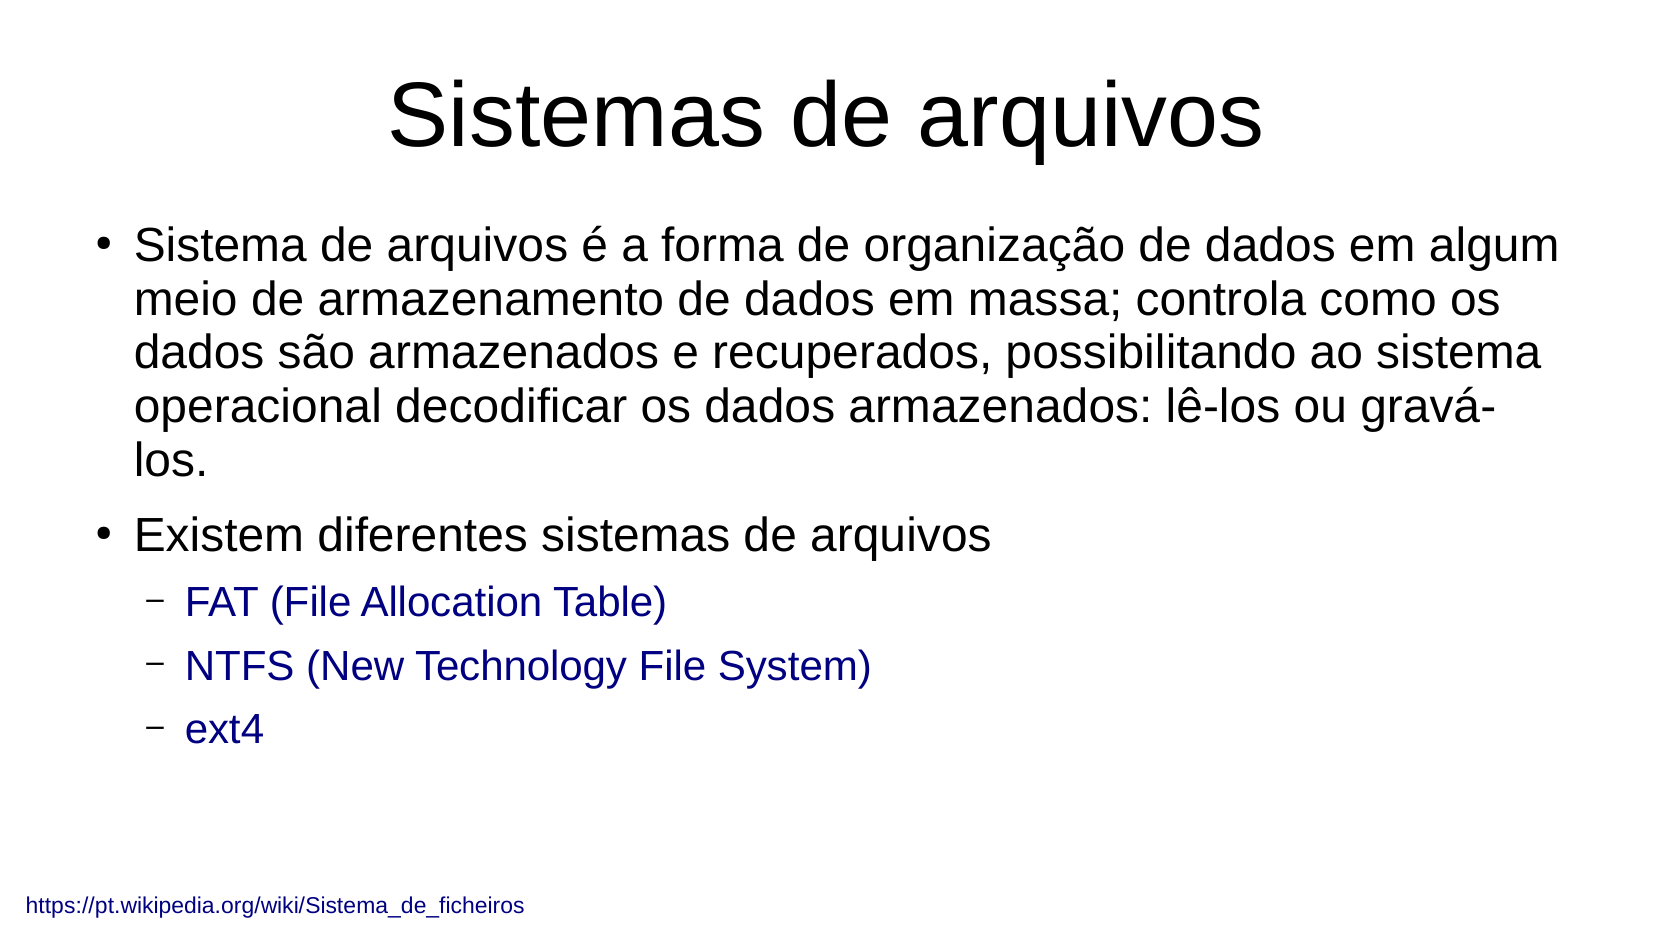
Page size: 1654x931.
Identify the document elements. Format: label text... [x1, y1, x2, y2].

list Sistema de arquivos é a forma de organização de dados em algum meio de armazenamento de dados em massa; controla como os dados são armazenados e recuperados, possibilitando ao sistema operacional decodificar os dados armazenados: lê-los ou gravá-los. Existem diferentes sistemas de arquivos FAT (File Allocation Table) NTFS (New Technology File System) ext4 [82, 217, 1571, 758]
text_box https://pt.wikipedia.org/wiki/Sistema_de_ficheiros [10, 885, 541, 926]
title Sistemas de arquivos [82, 37, 1571, 193]
